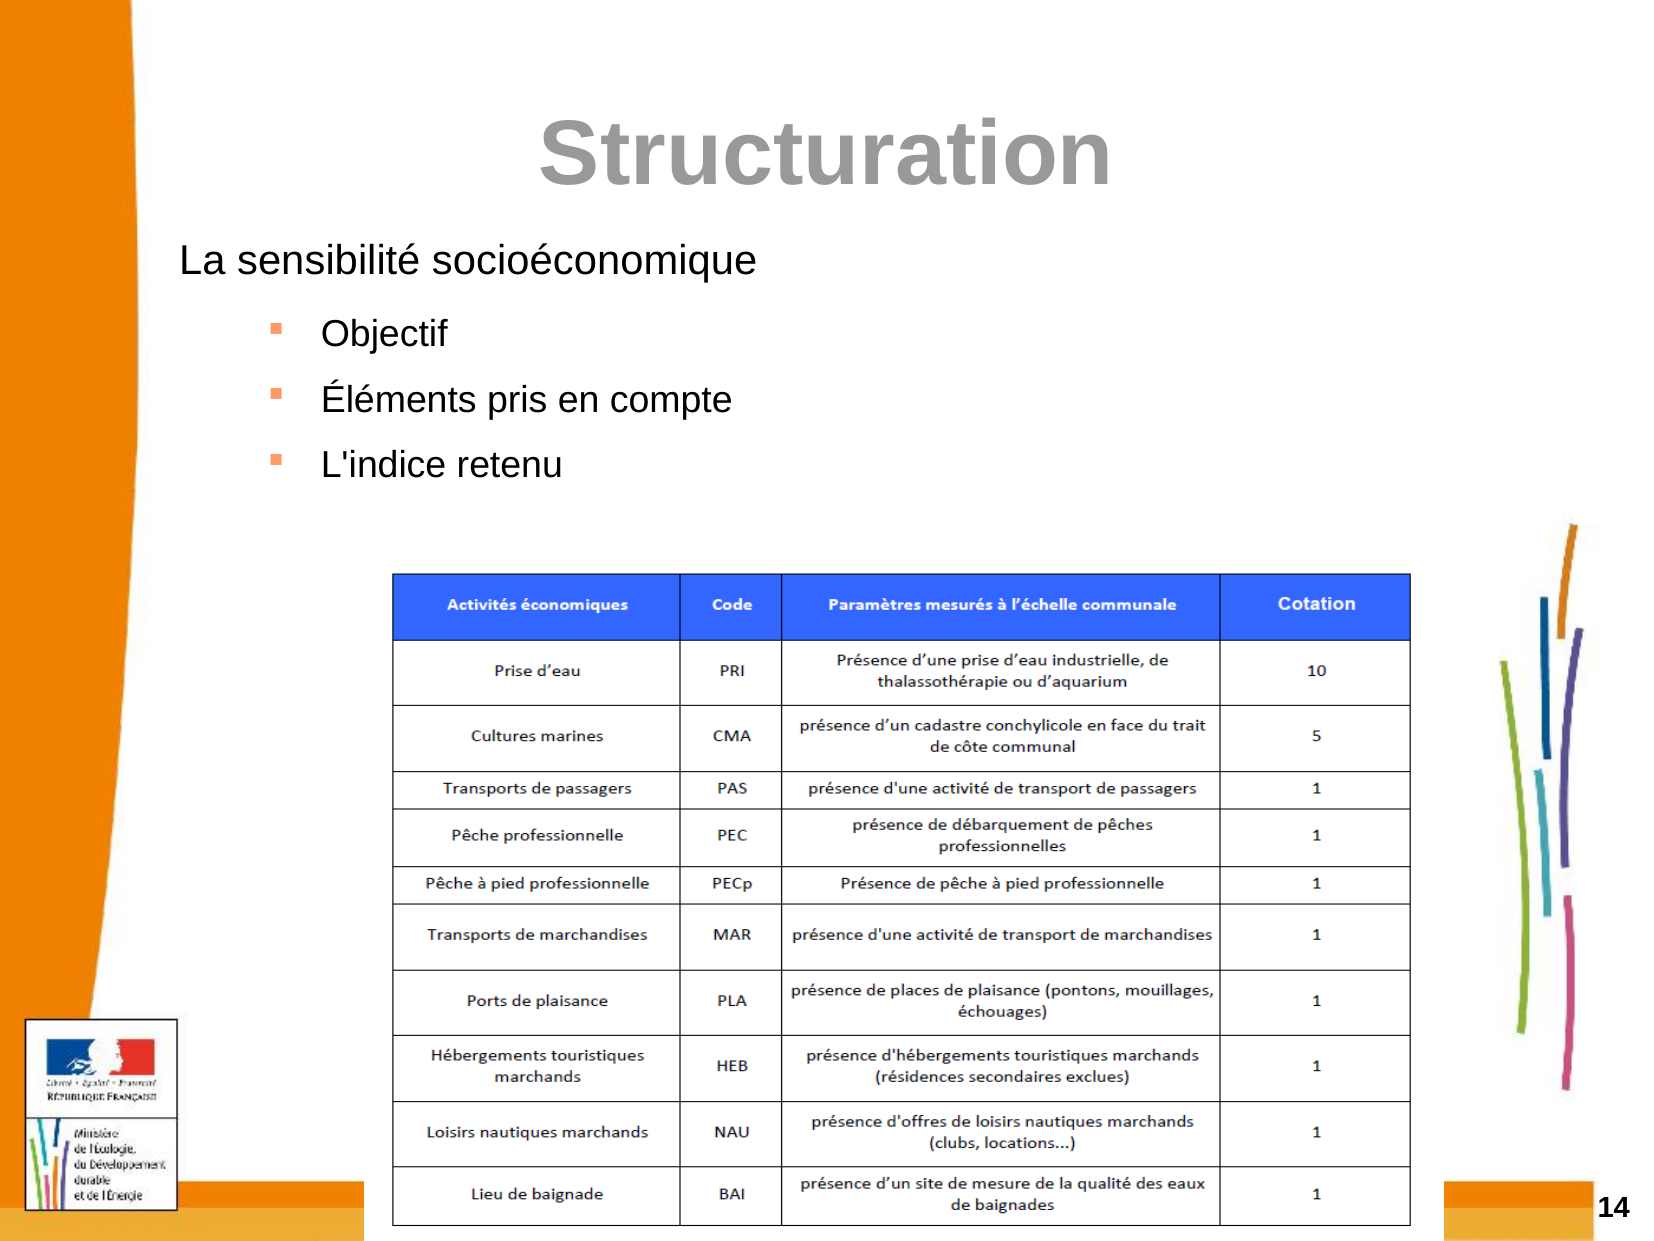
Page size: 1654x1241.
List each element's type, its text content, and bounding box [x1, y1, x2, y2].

list La sensibilité socioéconomique Objectif Éléments pris en compte L'indice retenu [179, 236, 1509, 956]
title Structuration [82, 49, 1571, 257]
picture [0, 0, 1653, 1241]
